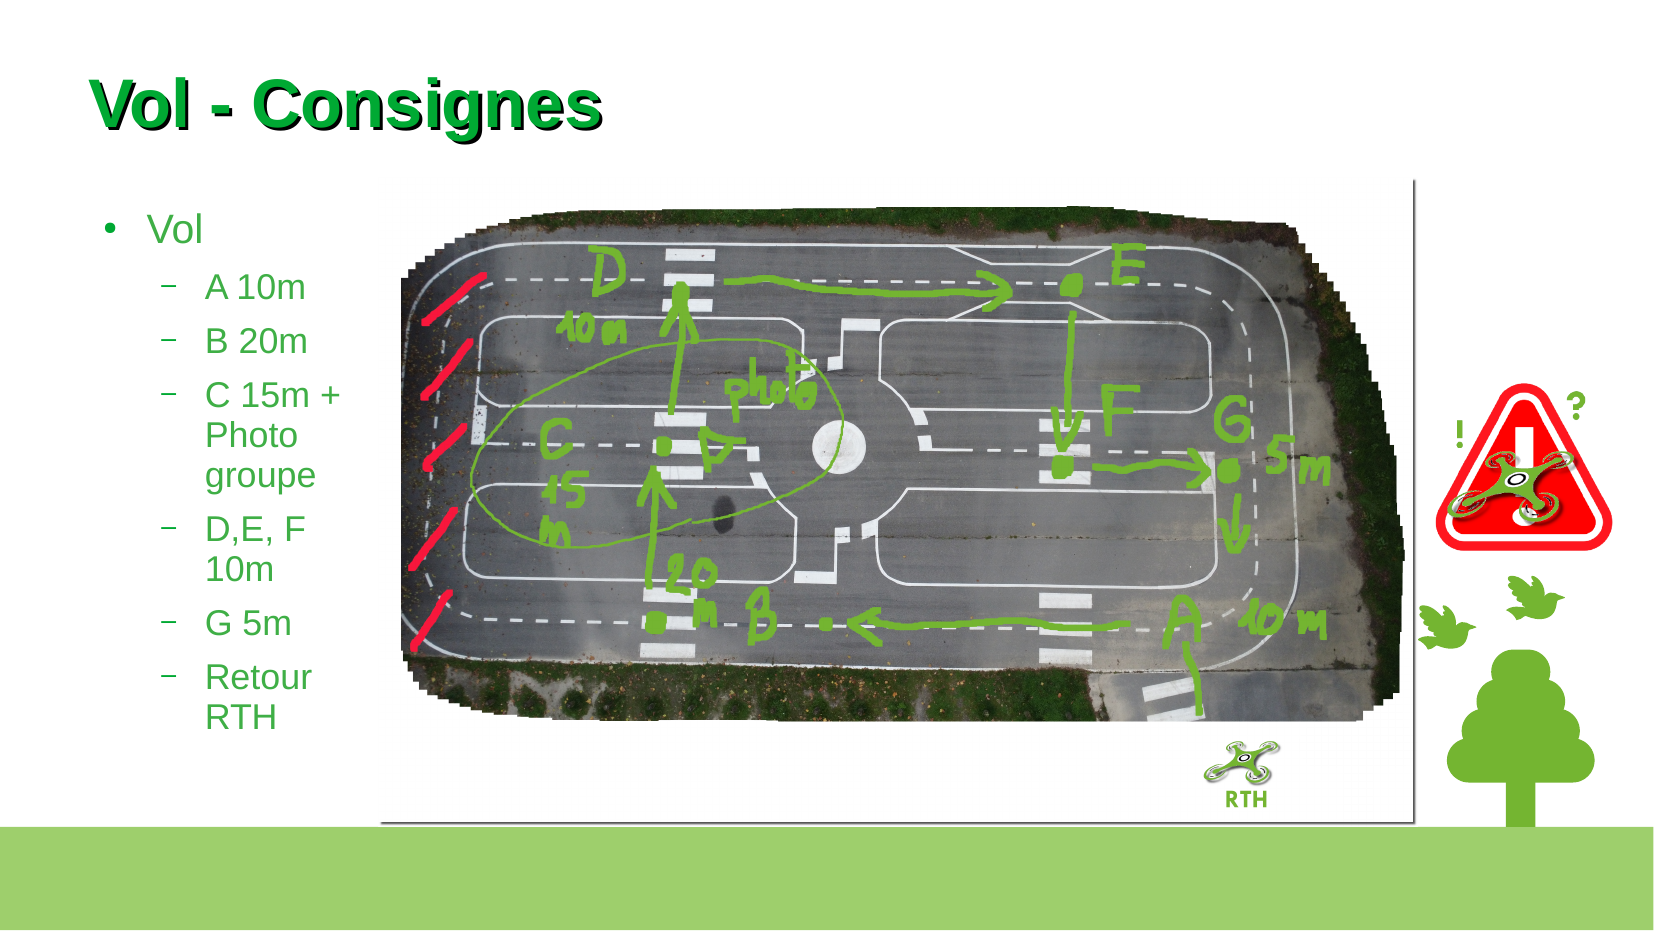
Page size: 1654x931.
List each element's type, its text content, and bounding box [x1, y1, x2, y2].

picture [378, 178, 1625, 827]
title Vol - Consignes [88, 29, 1565, 178]
list Vol A 10m B 20m C 15m + Photo groupe D,E, F 10m G 5m Retour RTH [88, 206, 378, 739]
